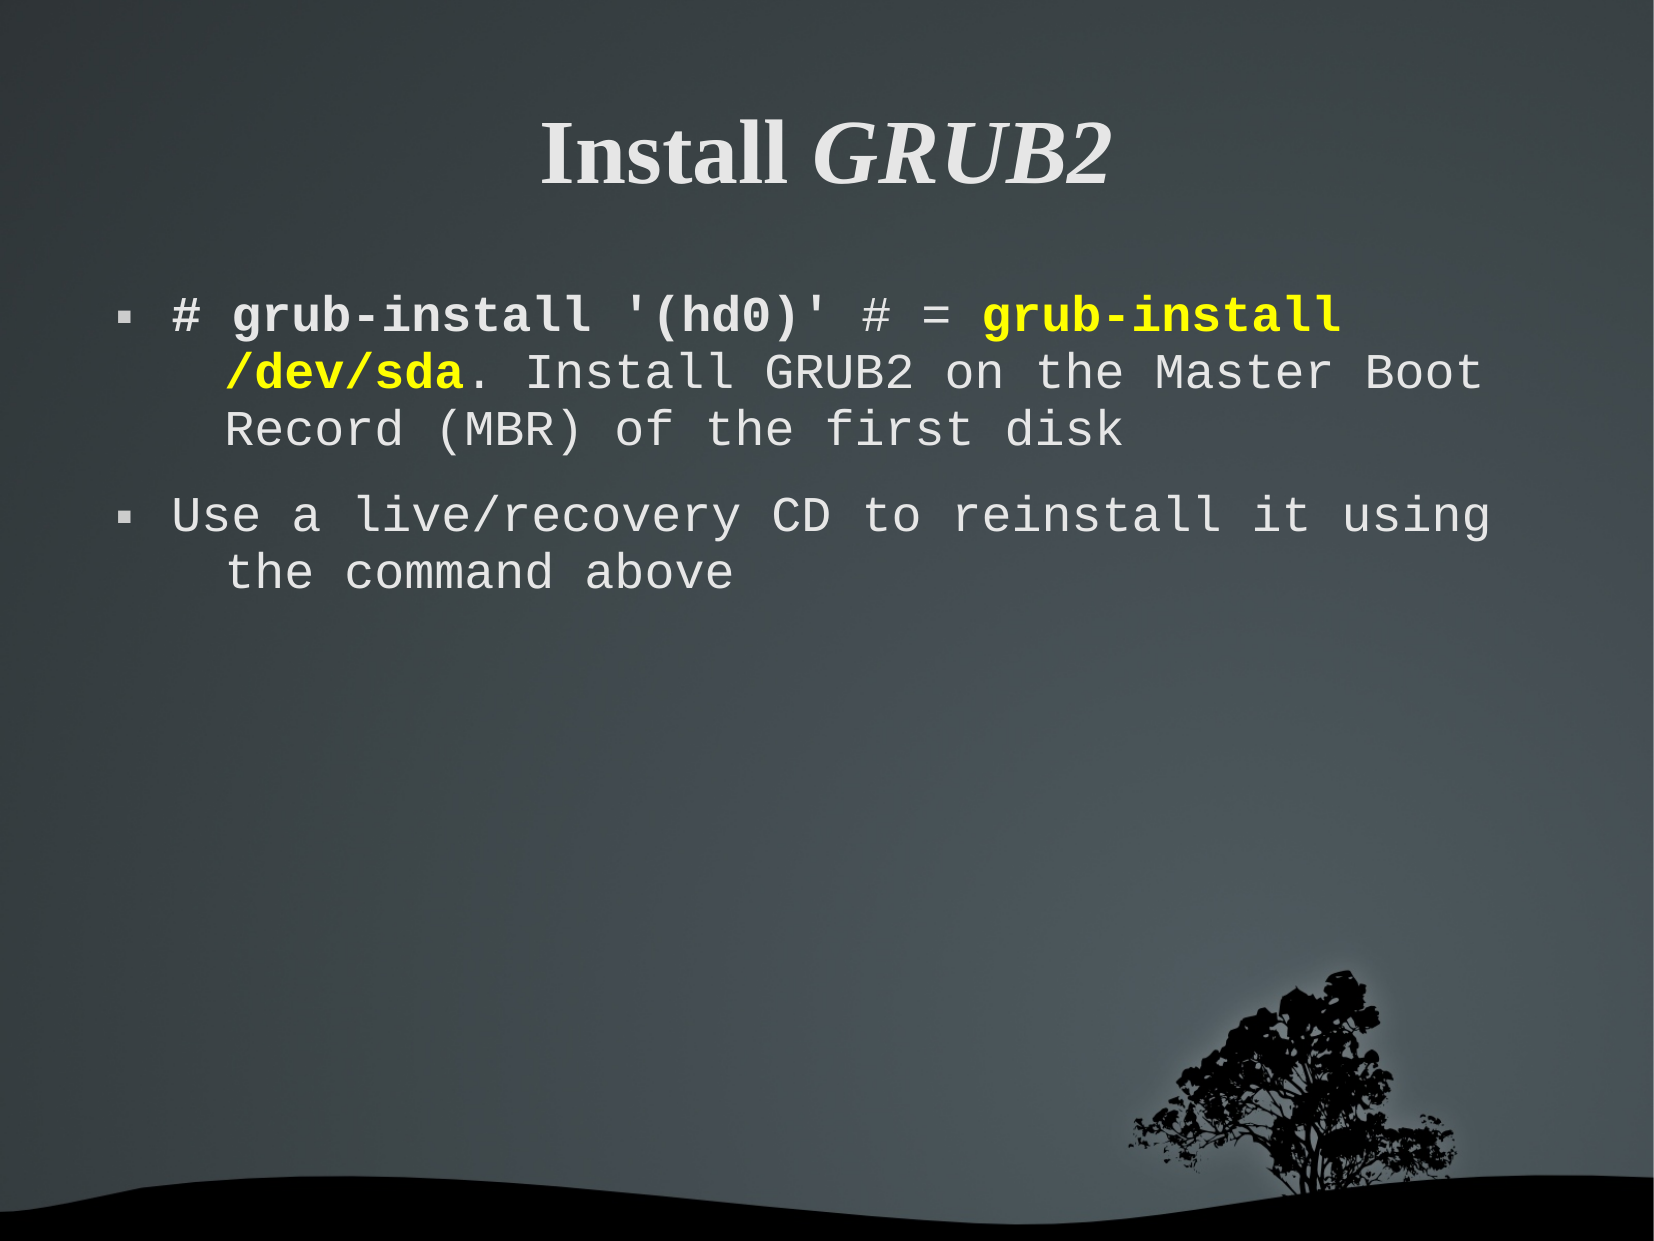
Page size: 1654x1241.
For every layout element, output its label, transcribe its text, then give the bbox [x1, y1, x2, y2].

title Install GRUB2 [82, 49, 1571, 257]
picture [0, 0, 1654, 1241]
list # grub-install '(hd0)' # = grub-install /dev/sda. Install GRUB2 on the Master Boot Record (MBR) of the first disk Use a live/recovery CD to reinstall it using the command above [82, 290, 1571, 1109]
